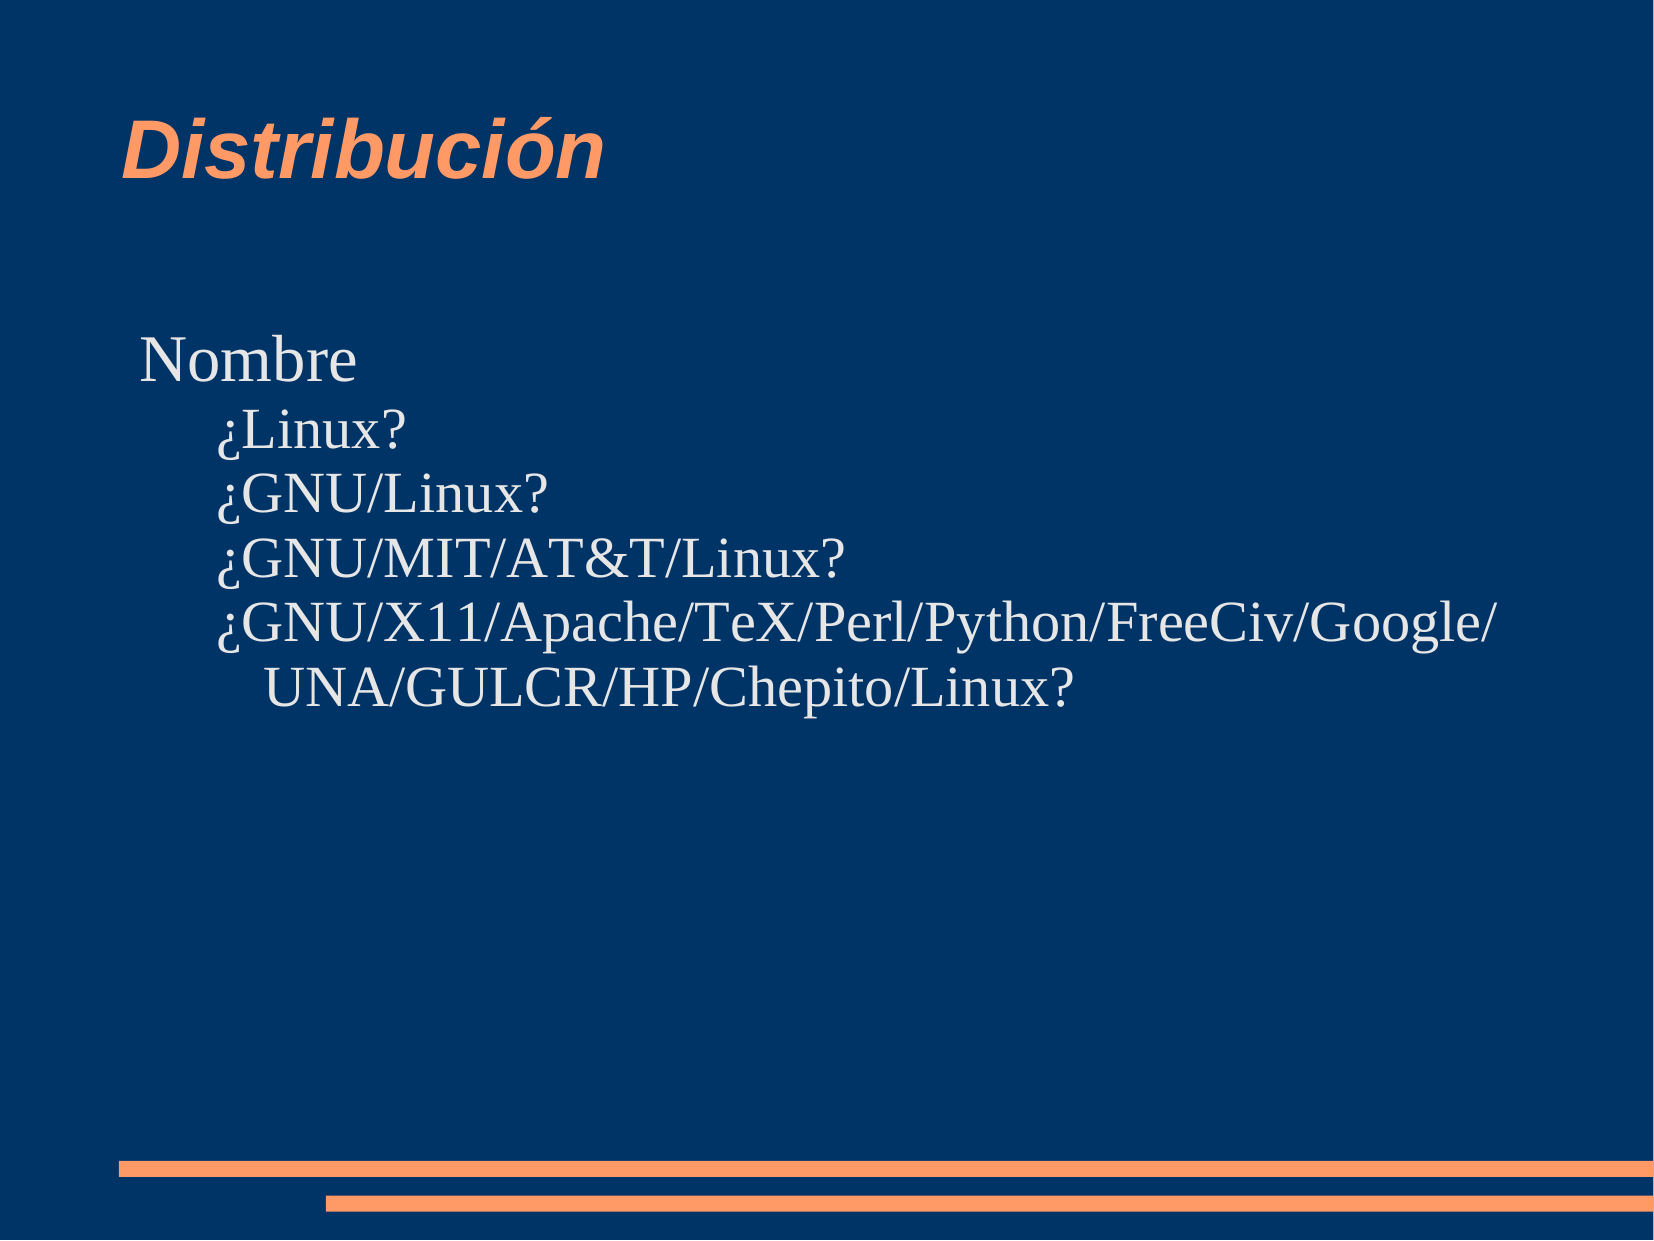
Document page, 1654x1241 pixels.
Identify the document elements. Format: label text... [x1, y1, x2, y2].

list Nombre ¿Linux? ¿GNU/Linux? ¿GNU/MIT/AT&T/Linux? ¿GNU/X11/Apache/TeX/Perl/Python/FreeCiv/Google/UNA/GULCR/HP/Chepito/Linux? [121, 322, 1561, 1133]
title Distribución [121, 46, 1534, 254]
